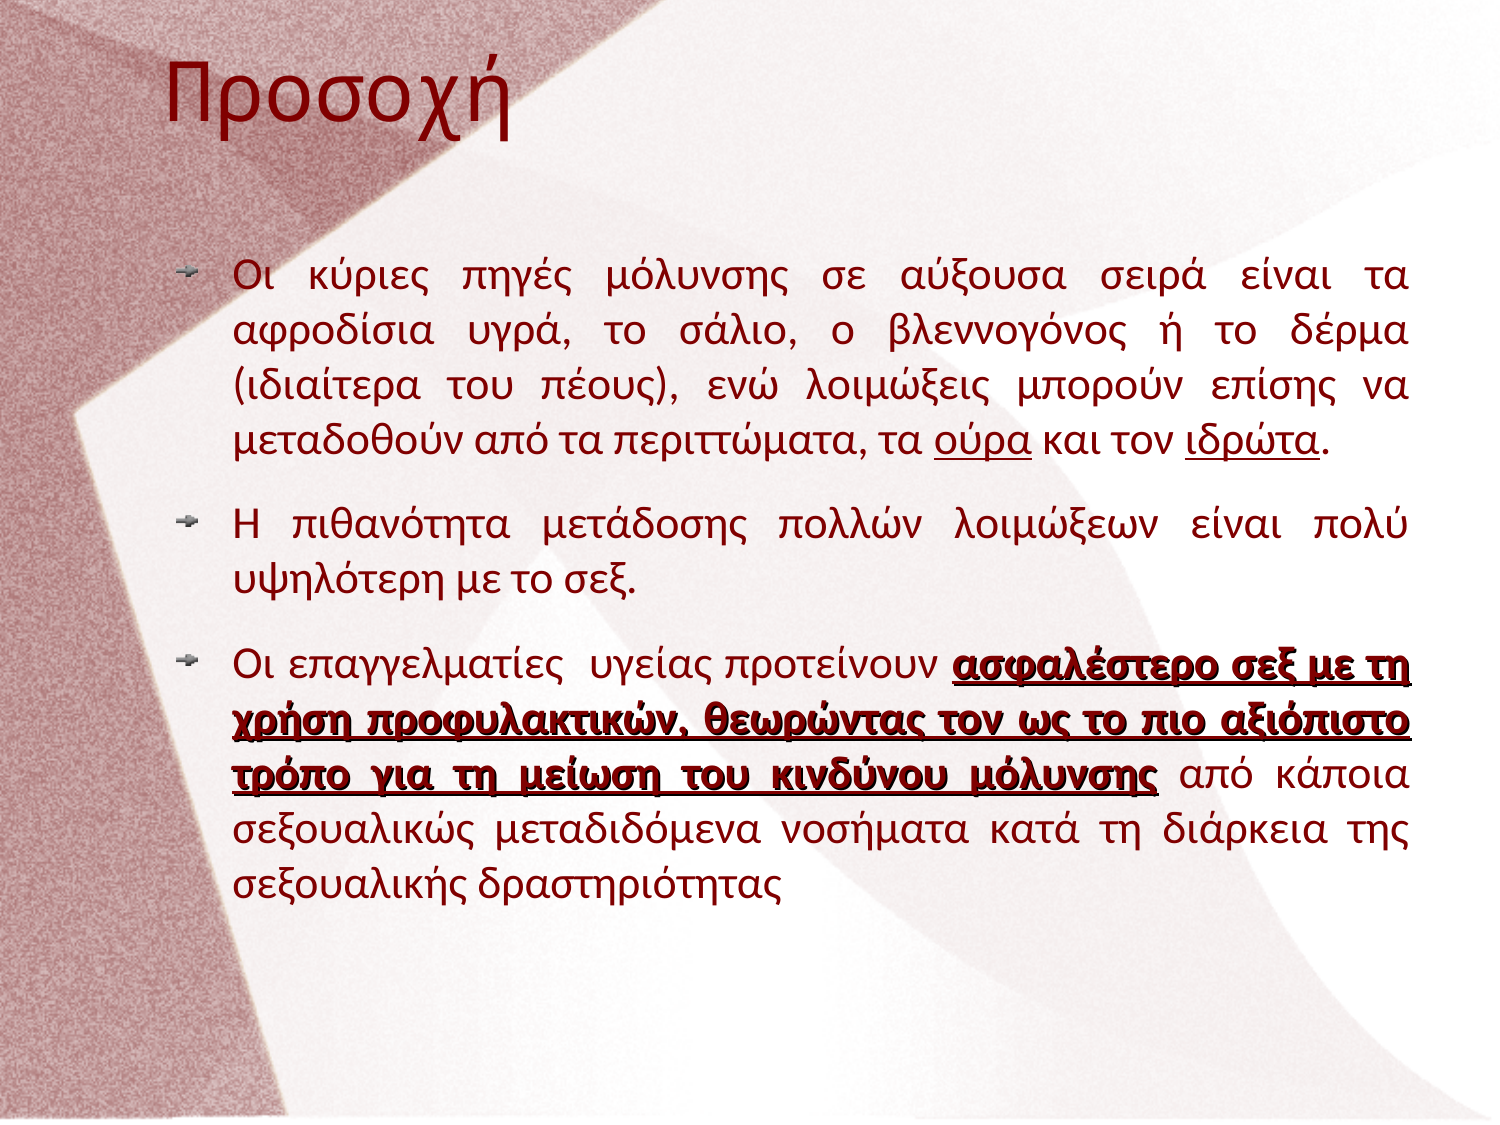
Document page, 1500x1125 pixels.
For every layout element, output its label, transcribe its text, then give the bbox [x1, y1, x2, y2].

list Οι κύριες πηγές μόλυνσης σε αύξουσα σειρά είναι τα αφροδίσια υγρά, το σάλιο, ο βλεννογόνος ή το δέρμα (ιδιαίτερα του πέους), ενώ λοιμώξεις μπορούν επίσης να μεταδοθούν από τα περιττώματα, τα ούρα και τον ιδρώτα. Η πιθανότητα μετάδοσης πολλών λοιμώξεων είναι πολύ υψηλότερη με το σεξ. Οι επαγγελματίες υγείας προτείνουν ασφαλέστερο σεξ με τη χρήση προφυλακτικών, θεωρώντας τον ως το πιο αξιόπιστο τρόπο για τη μείωση του κινδύνου μόλυνσης από κάποια σεξουαλικώς μεταδιδόμενα νοσήματα κατά τη διάρκεια της σεξουαλικής δραστηριότητας [150, 160, 1425, 1043]
picture [0, 0, 1500, 1125]
title Προσοχή [150, 30, 1425, 160]
